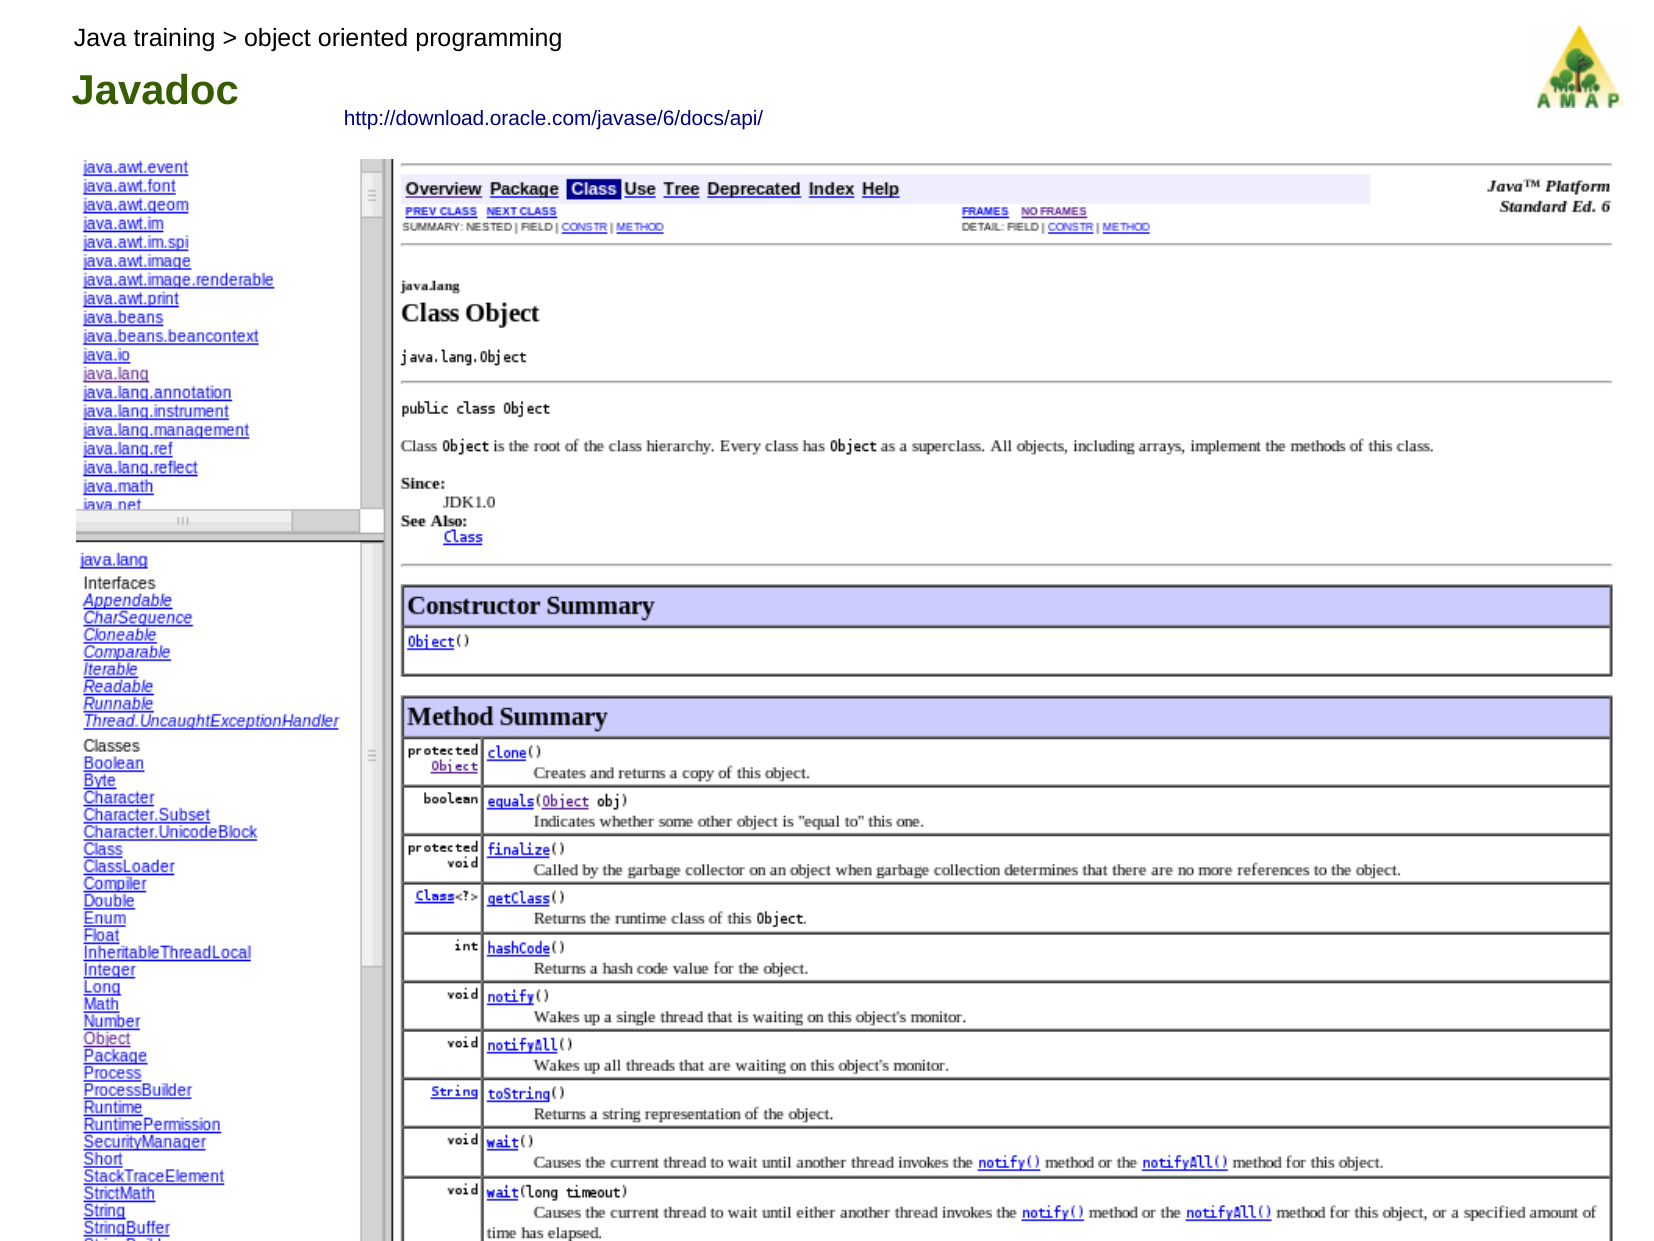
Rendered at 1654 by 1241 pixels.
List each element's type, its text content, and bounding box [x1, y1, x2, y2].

picture [76, 159, 1619, 1241]
picture [1533, 25, 1627, 108]
text_box http://download.oracle.com/javase/6/docs/api/ [329, 98, 850, 138]
text_box Javadoc [56, 59, 1513, 121]
text_box Java training > object oriented programming [59, 16, 1004, 60]
